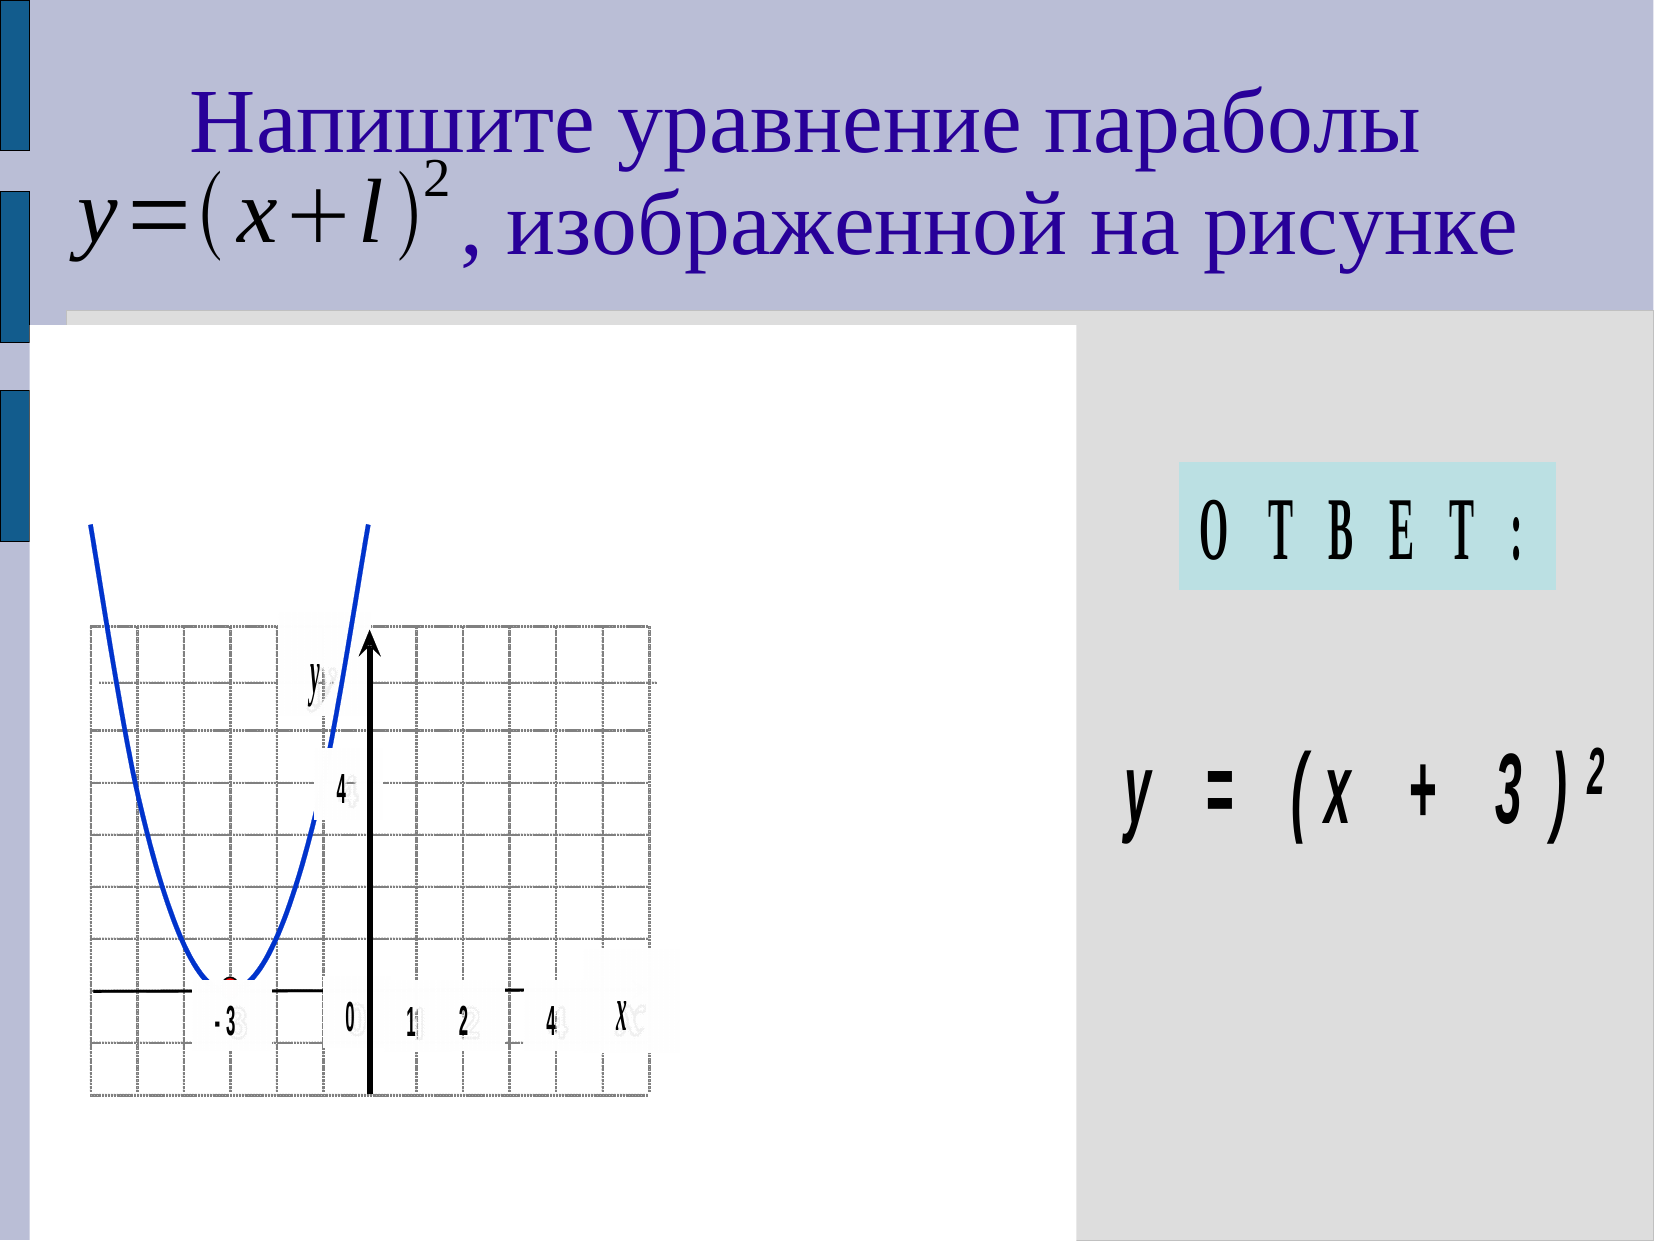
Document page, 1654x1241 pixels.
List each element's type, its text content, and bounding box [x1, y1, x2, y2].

title Напишите уравнение параболы , изображенной на рисунке [123, 70, 1536, 275]
picture [29, 324, 1654, 1241]
picture [1144, 442, 1595, 591]
chart [59, 147, 457, 265]
